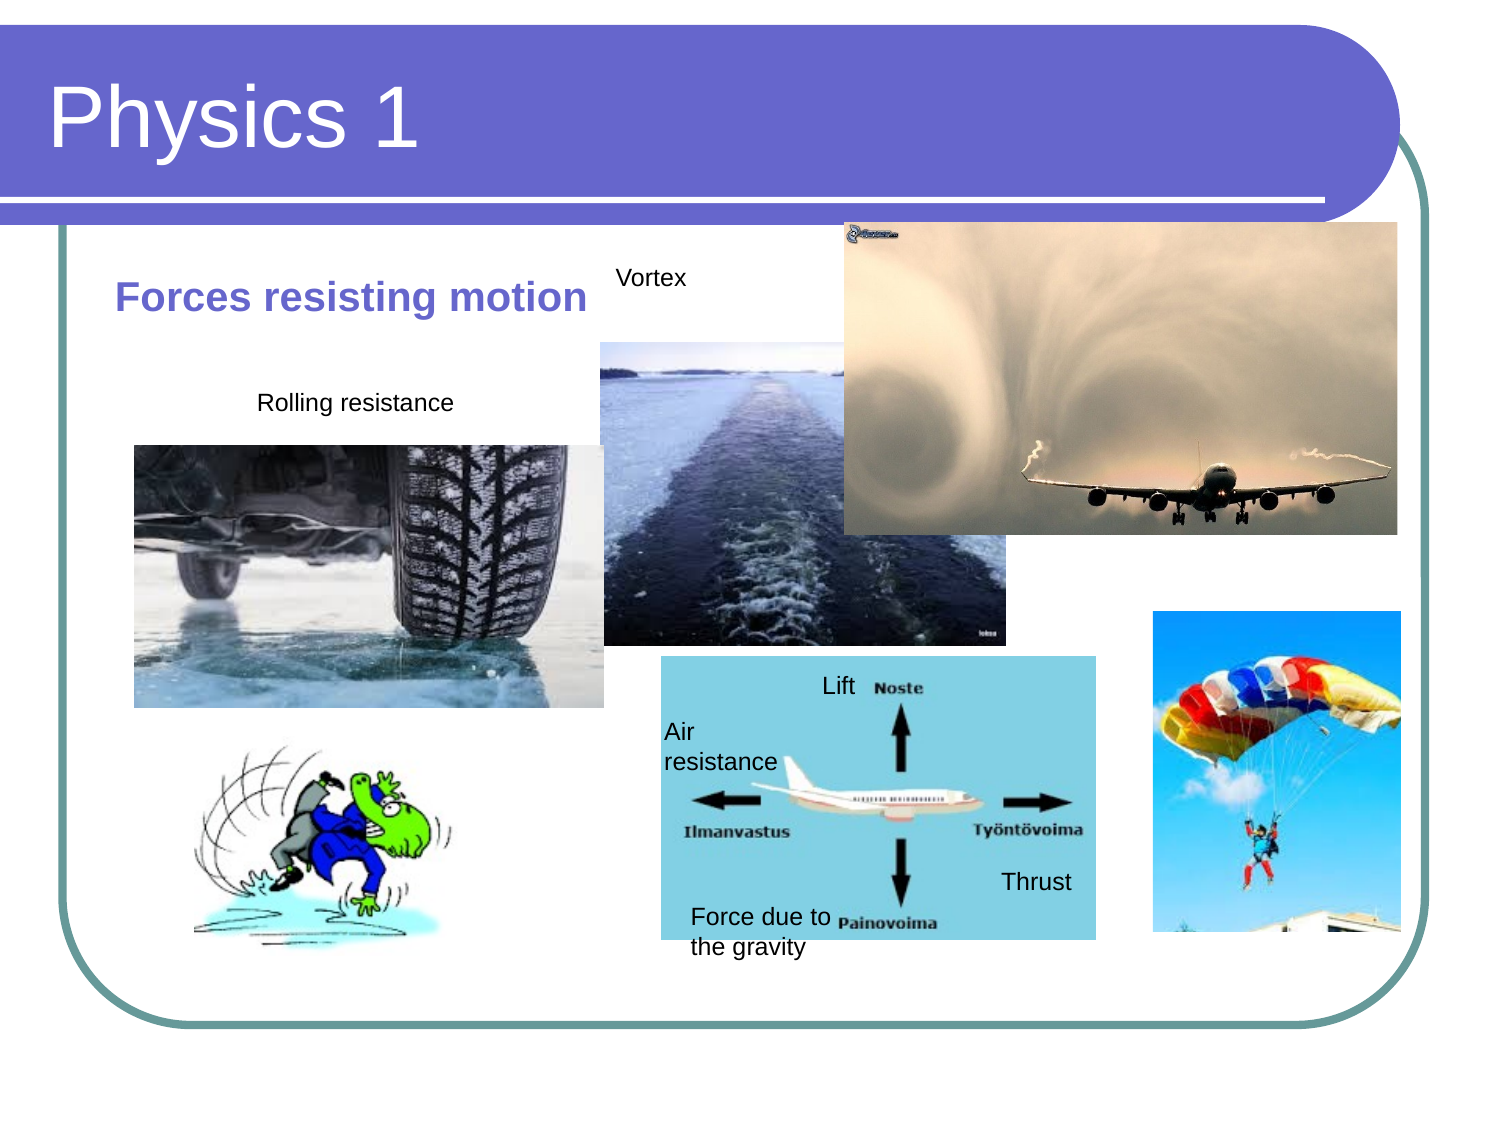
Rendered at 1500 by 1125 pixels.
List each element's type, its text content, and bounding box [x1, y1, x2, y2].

picture [1152, 756, 1162, 763]
picture [661, 656, 1096, 940]
text_box Lift [807, 662, 879, 708]
title Physics 1 [32, 37, 1347, 188]
text_box Rolling resistance [242, 379, 502, 424]
picture [1152, 611, 1401, 932]
list Forces resisting motion [99, 262, 1341, 1012]
picture [1152, 684, 1166, 693]
picture [194, 736, 459, 956]
text_box Air resistance [649, 707, 796, 783]
picture [134, 220, 1398, 708]
text_box Vortex [600, 253, 722, 299]
text_box Force due to the gravity [675, 893, 869, 968]
text_box Thrust [986, 857, 1096, 903]
